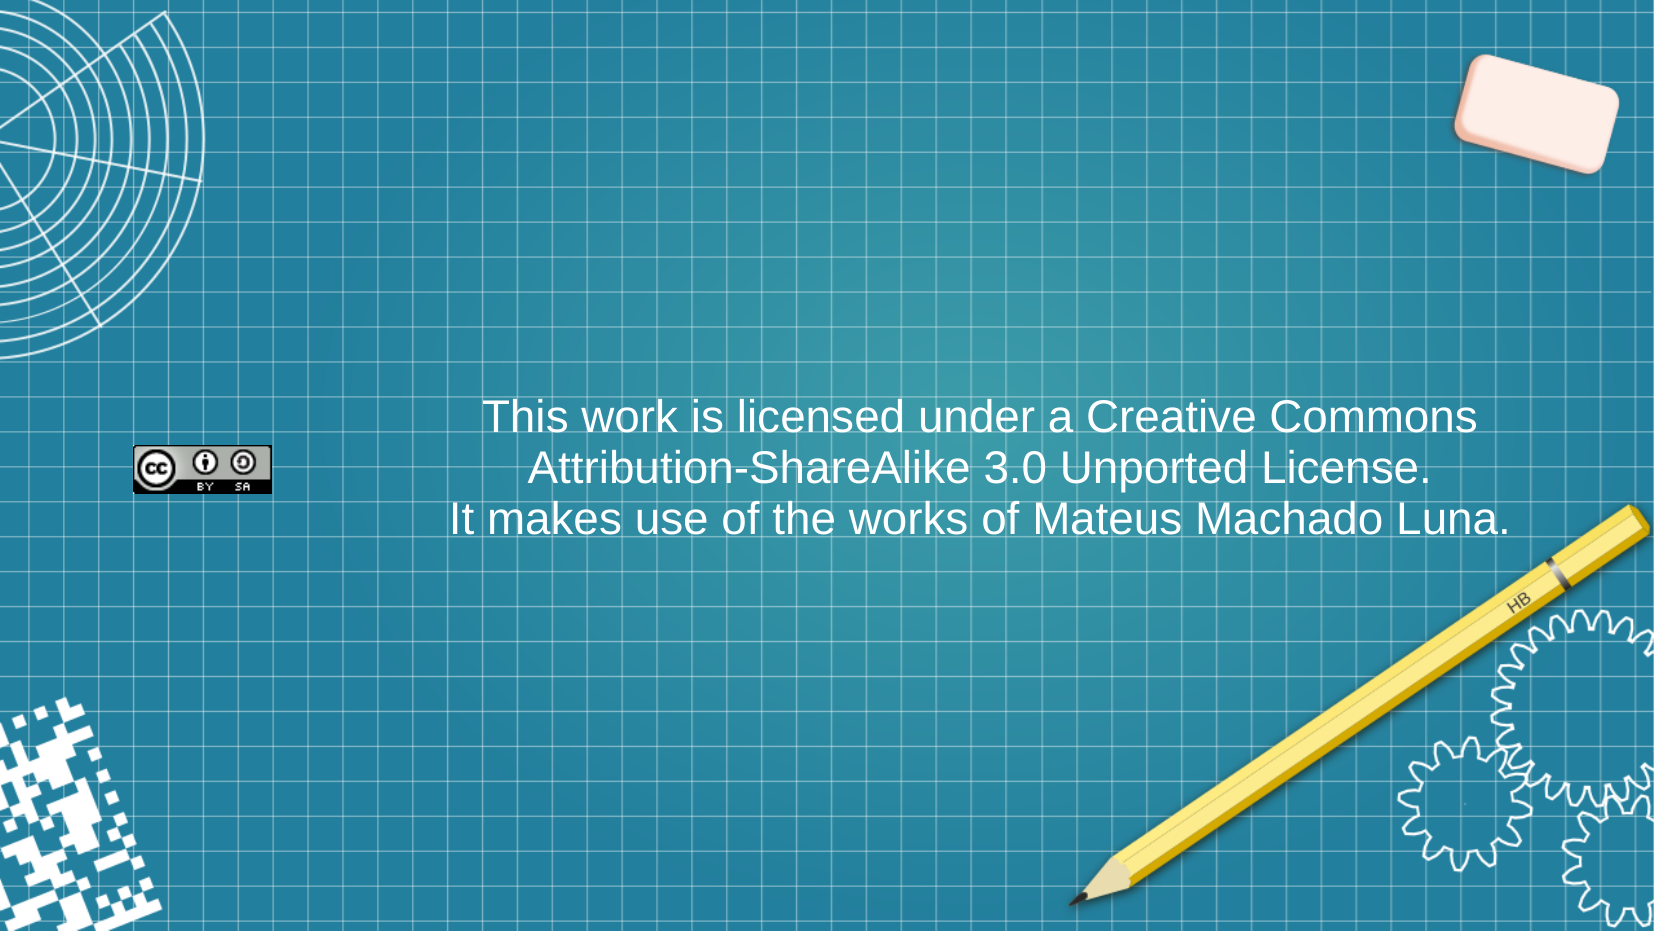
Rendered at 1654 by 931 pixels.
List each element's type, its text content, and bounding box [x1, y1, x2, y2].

title This work is licensed under a Creative Commons Attribution-ShareAlike 3.0 Unported License. It makes use of the works of Mateus Machado Luna. [389, 389, 1571, 546]
picture [0, 0, 1654, 931]
